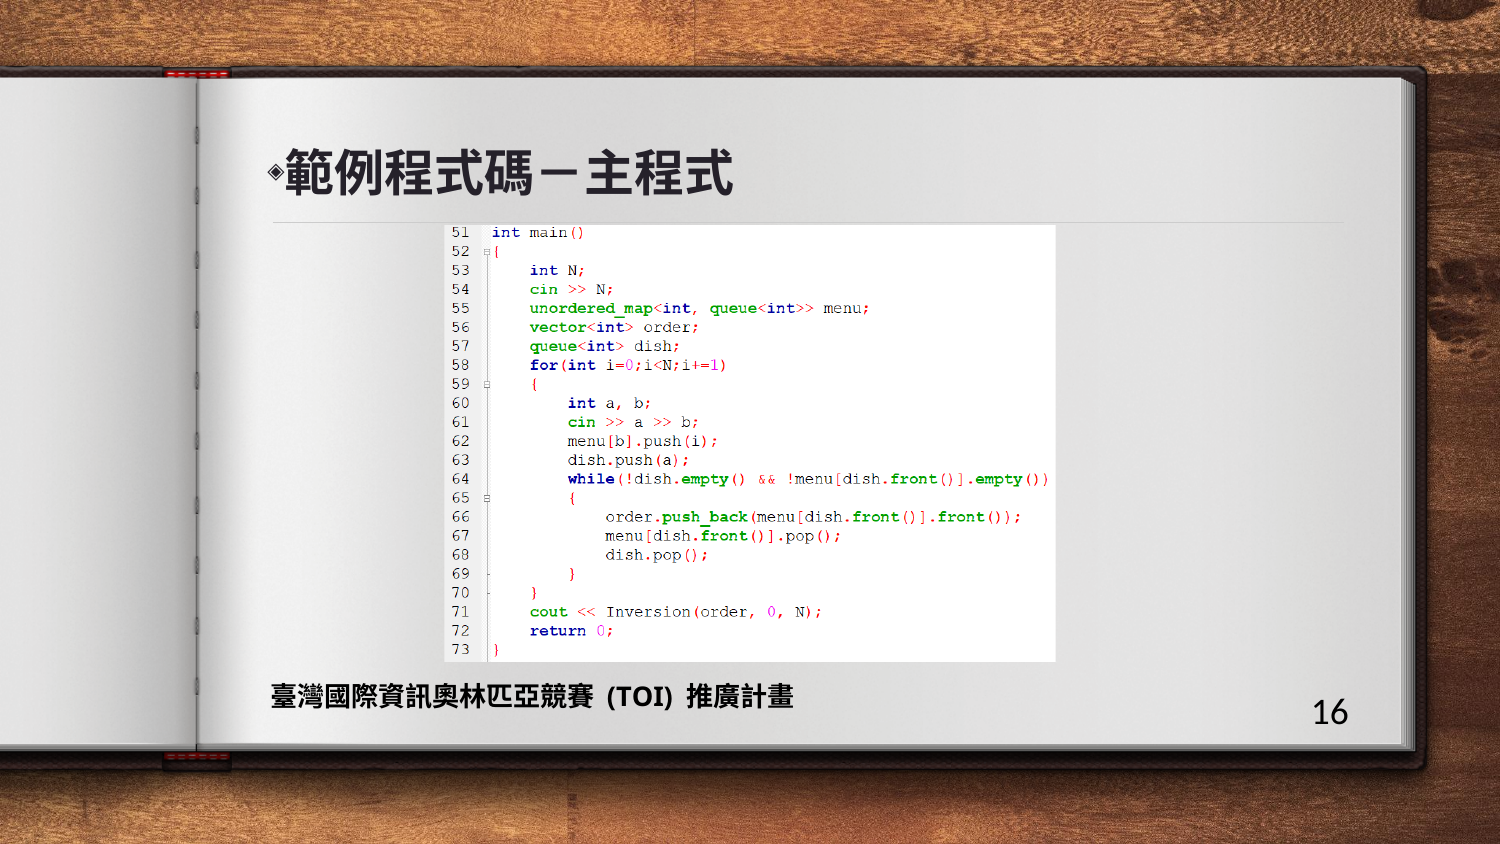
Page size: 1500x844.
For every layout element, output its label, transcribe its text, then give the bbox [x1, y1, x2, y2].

text_box [1295, 672, 1386, 737]
list 範例程式碼－主程式 [252, 126, 1194, 226]
chart [444, 225, 1056, 662]
